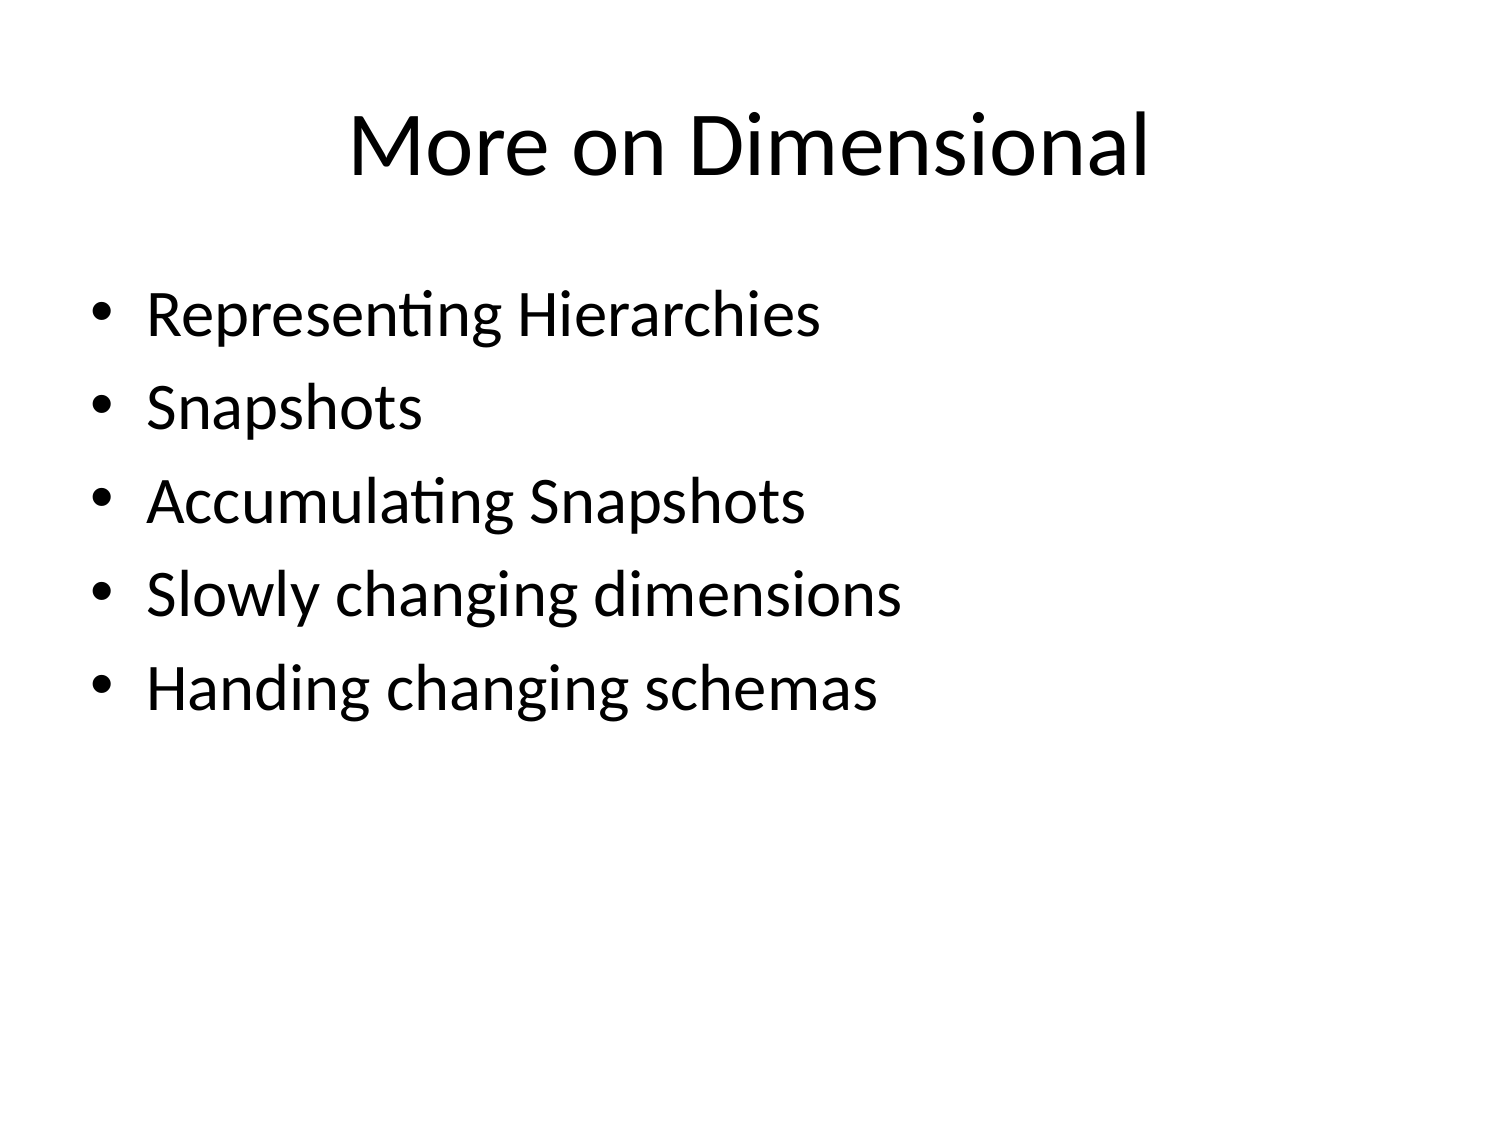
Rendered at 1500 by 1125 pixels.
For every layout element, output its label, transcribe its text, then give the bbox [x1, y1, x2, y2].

list Representing Hierarchies Snapshots Accumulating Snapshots Slowly changing dimensions Handing changing schemas [75, 262, 1425, 1005]
title More on Dimensional [75, 45, 1425, 233]
